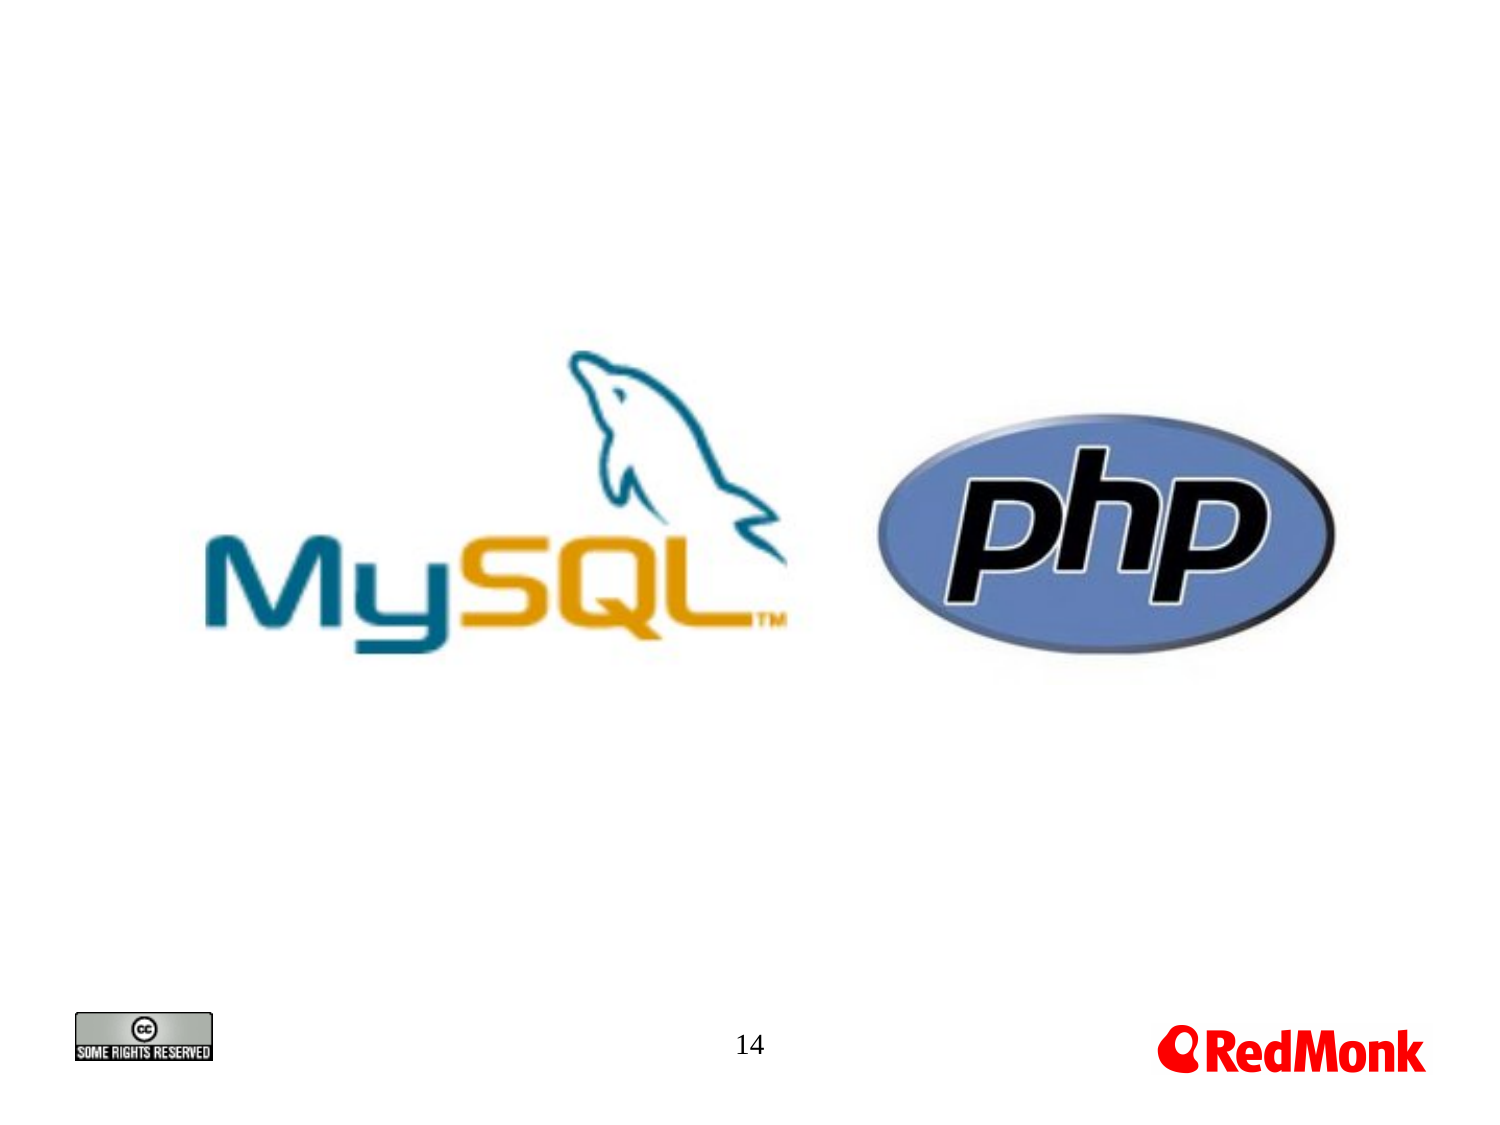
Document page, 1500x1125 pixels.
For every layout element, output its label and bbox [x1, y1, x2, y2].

picture [848, 384, 1366, 685]
picture [75, 1012, 213, 1061]
picture [179, 297, 817, 692]
picture [1151, 1023, 1433, 1075]
